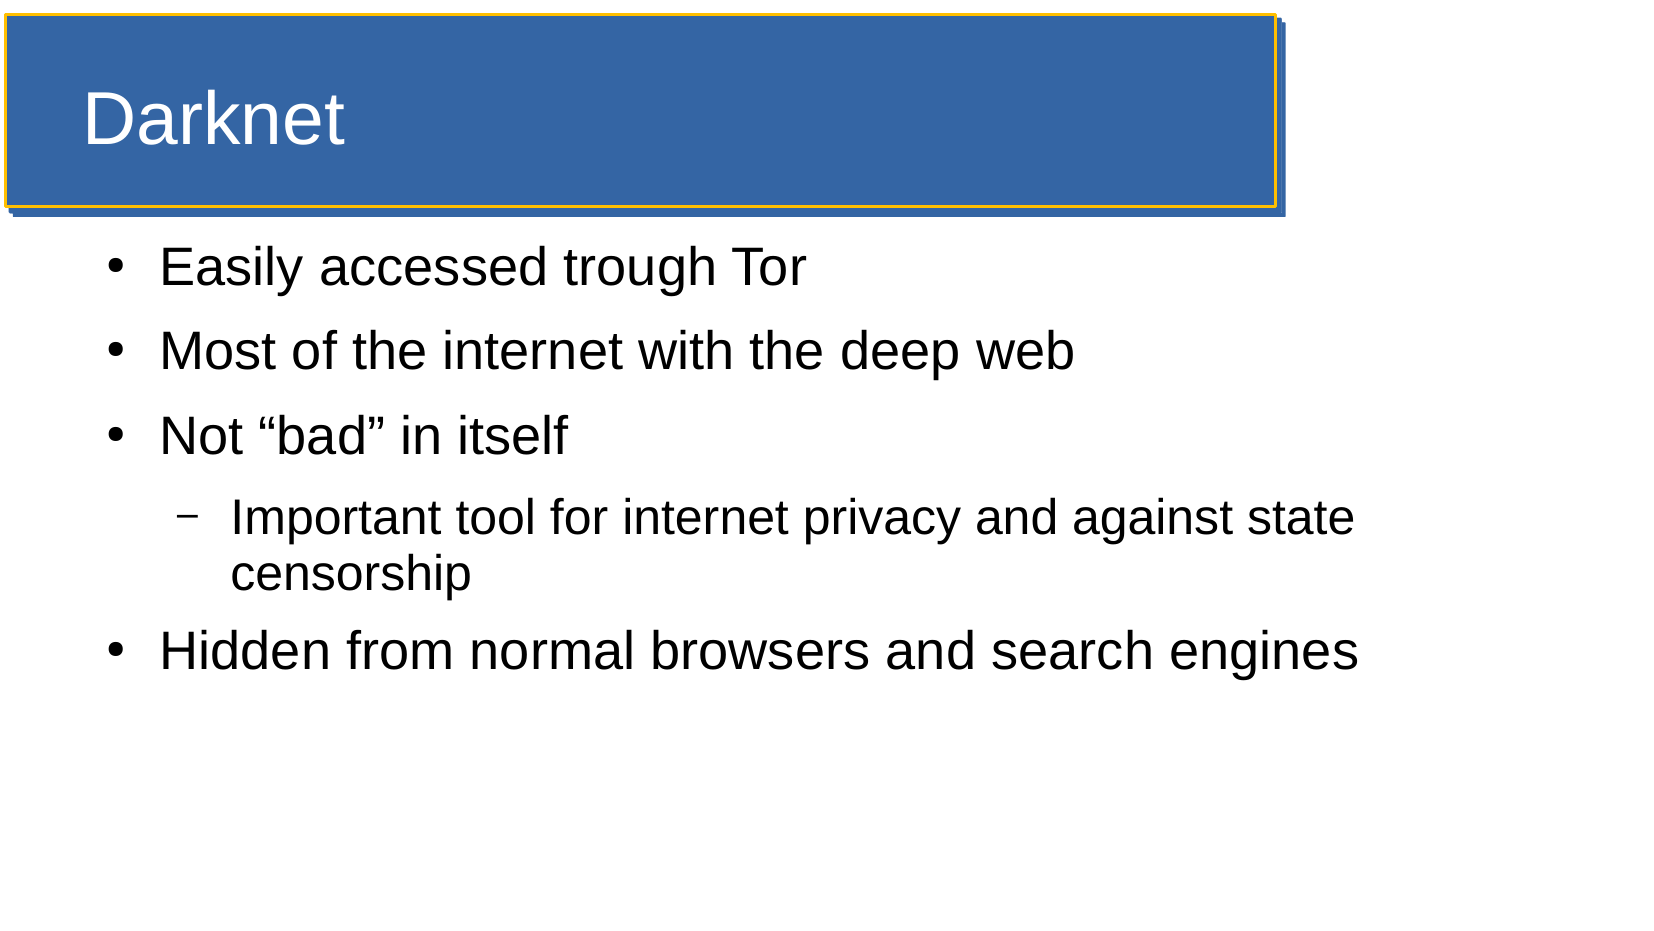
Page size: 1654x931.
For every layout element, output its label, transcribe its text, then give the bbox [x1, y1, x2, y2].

title Darknet [82, 44, 1235, 192]
list Easily accessed trough Tor Most of the internet with the deep web Not “bad” in itself Important tool for internet privacy and against state censorship Hidden from normal browsers and search engines [88, 236, 1565, 798]
